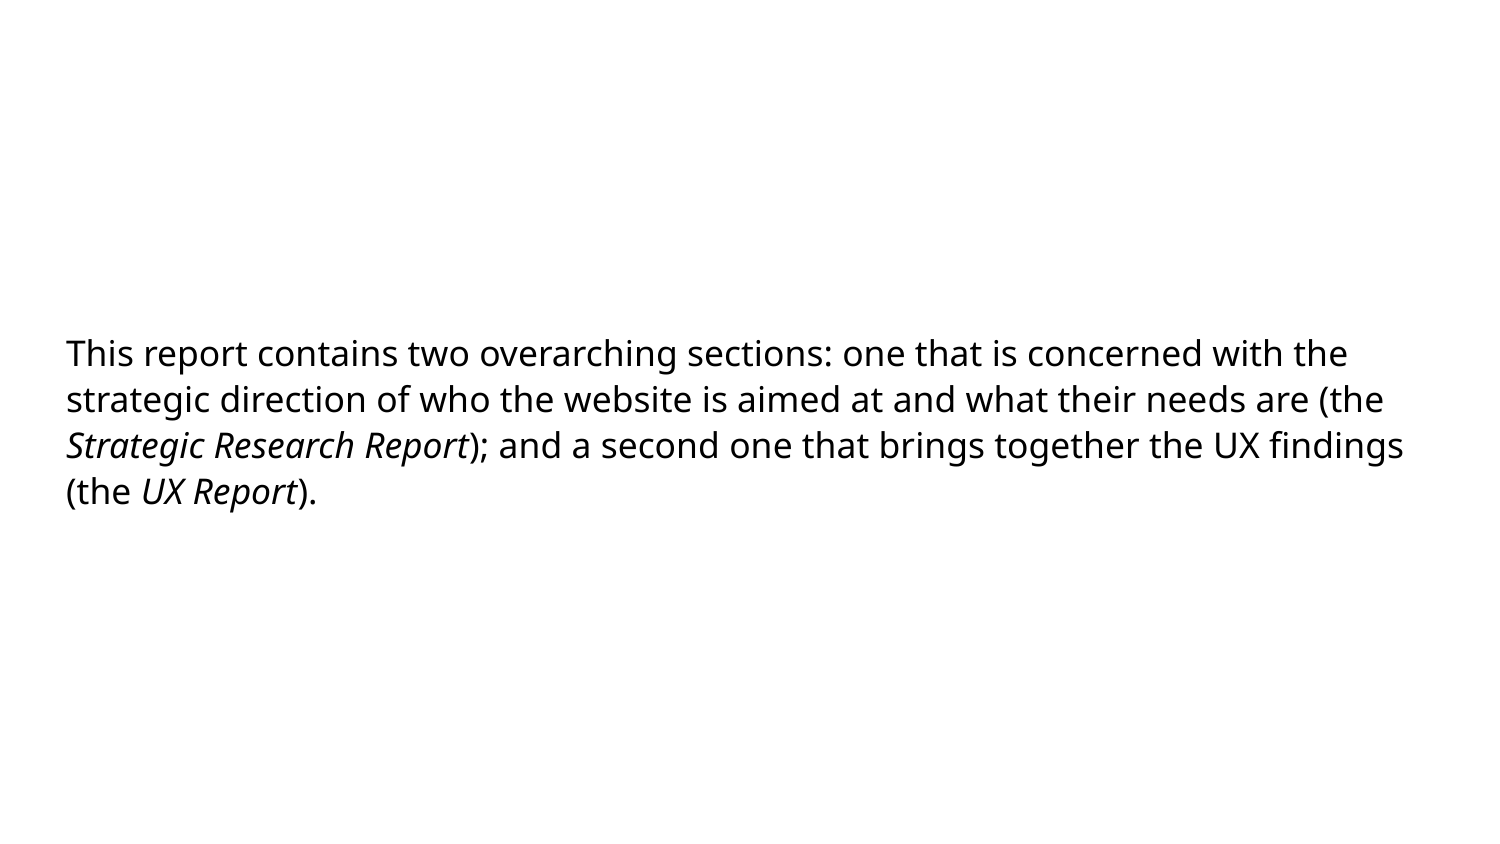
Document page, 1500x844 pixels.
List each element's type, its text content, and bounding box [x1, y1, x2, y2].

list This report contains two overarching sections: one that is concerned with the strategic direction of who the website is aimed at and what their needs are (the Strategic Research Report); and a second one that brings together the UX findings (the UX Report). [51, 314, 1449, 530]
